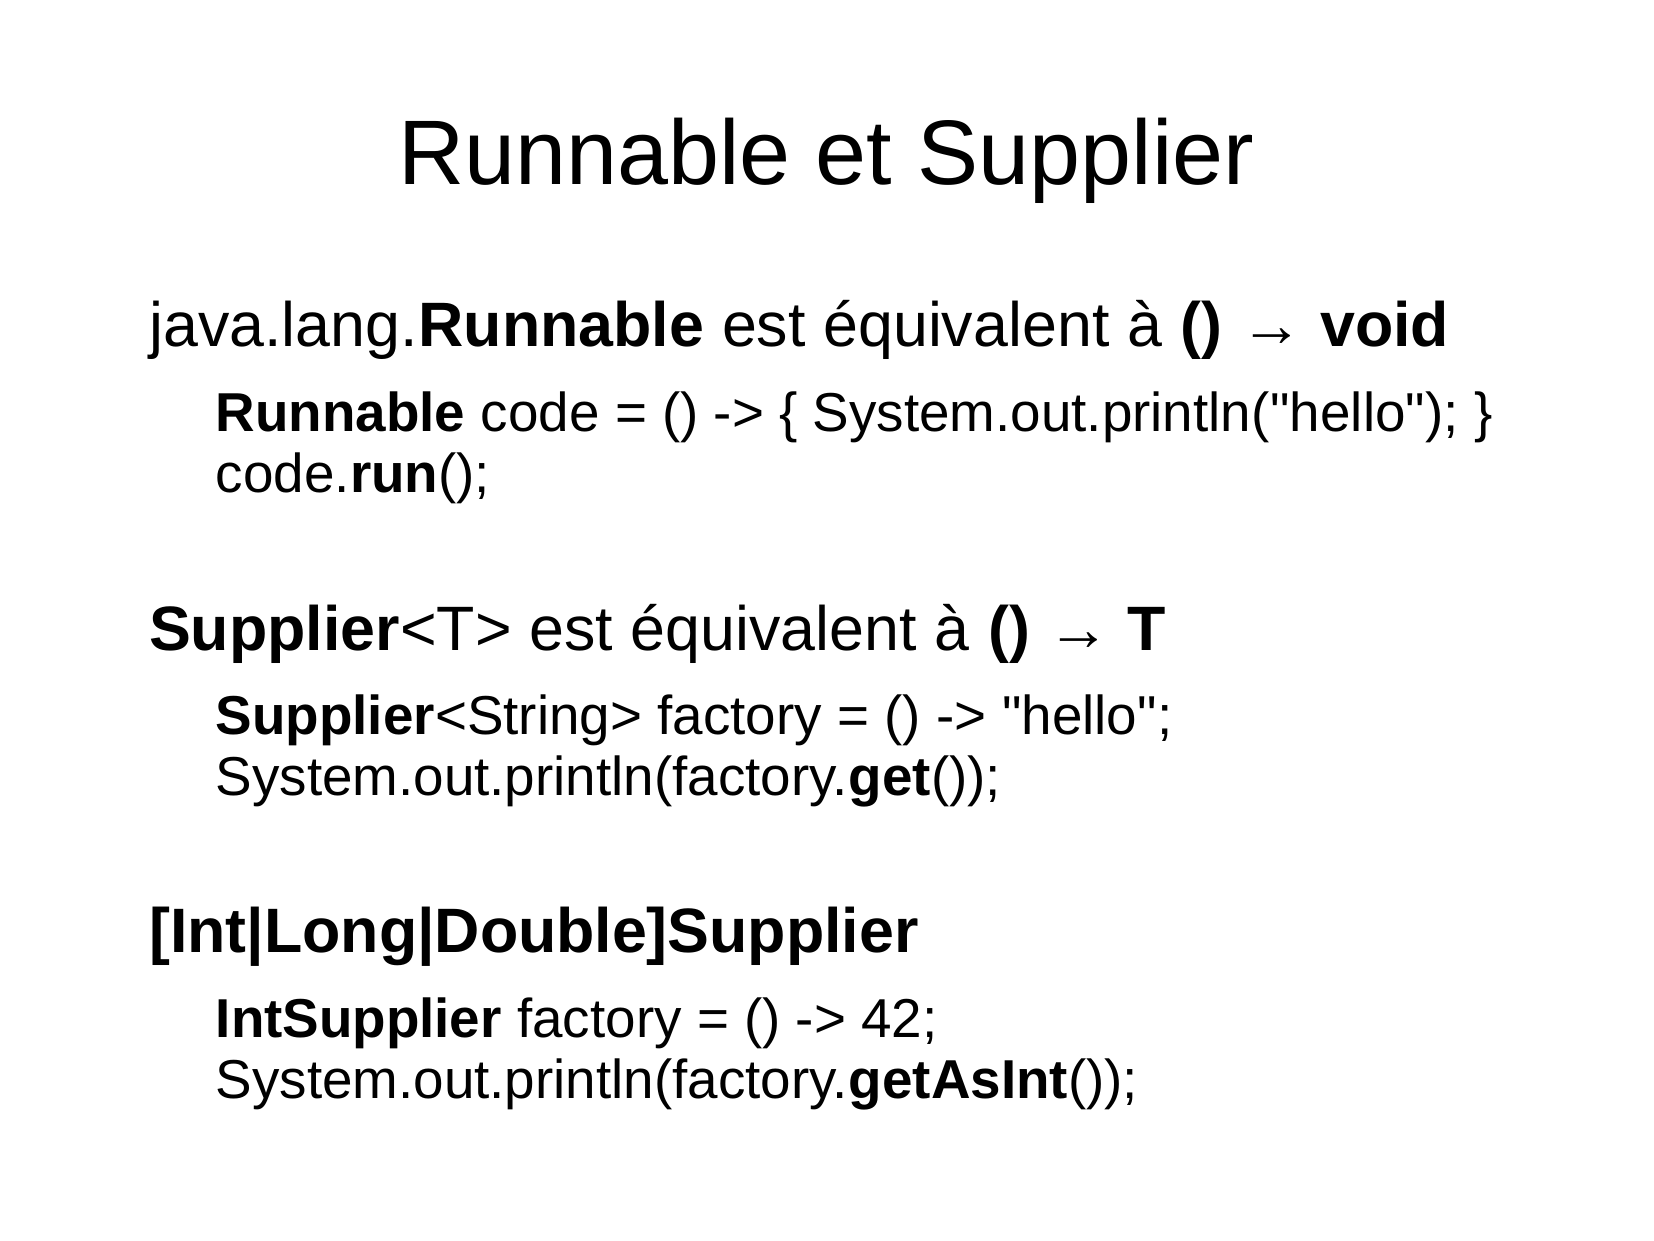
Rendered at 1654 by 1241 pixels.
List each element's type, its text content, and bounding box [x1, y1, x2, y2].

list java.lang.Runnable est équivalent à () → void Runnable code = () -> { System.out.println("hello"); } code.run(); Supplier<T> est équivalent à () → T Supplier<String> factory = () -> "hello"; System.out.println(factory.get()); [Int|Long|Double]Supplier IntSupplier factory = () -> 42; System.out.println(factory.getAsInt()); [82, 290, 1571, 1126]
title Runnable et Supplier [82, 49, 1571, 257]
